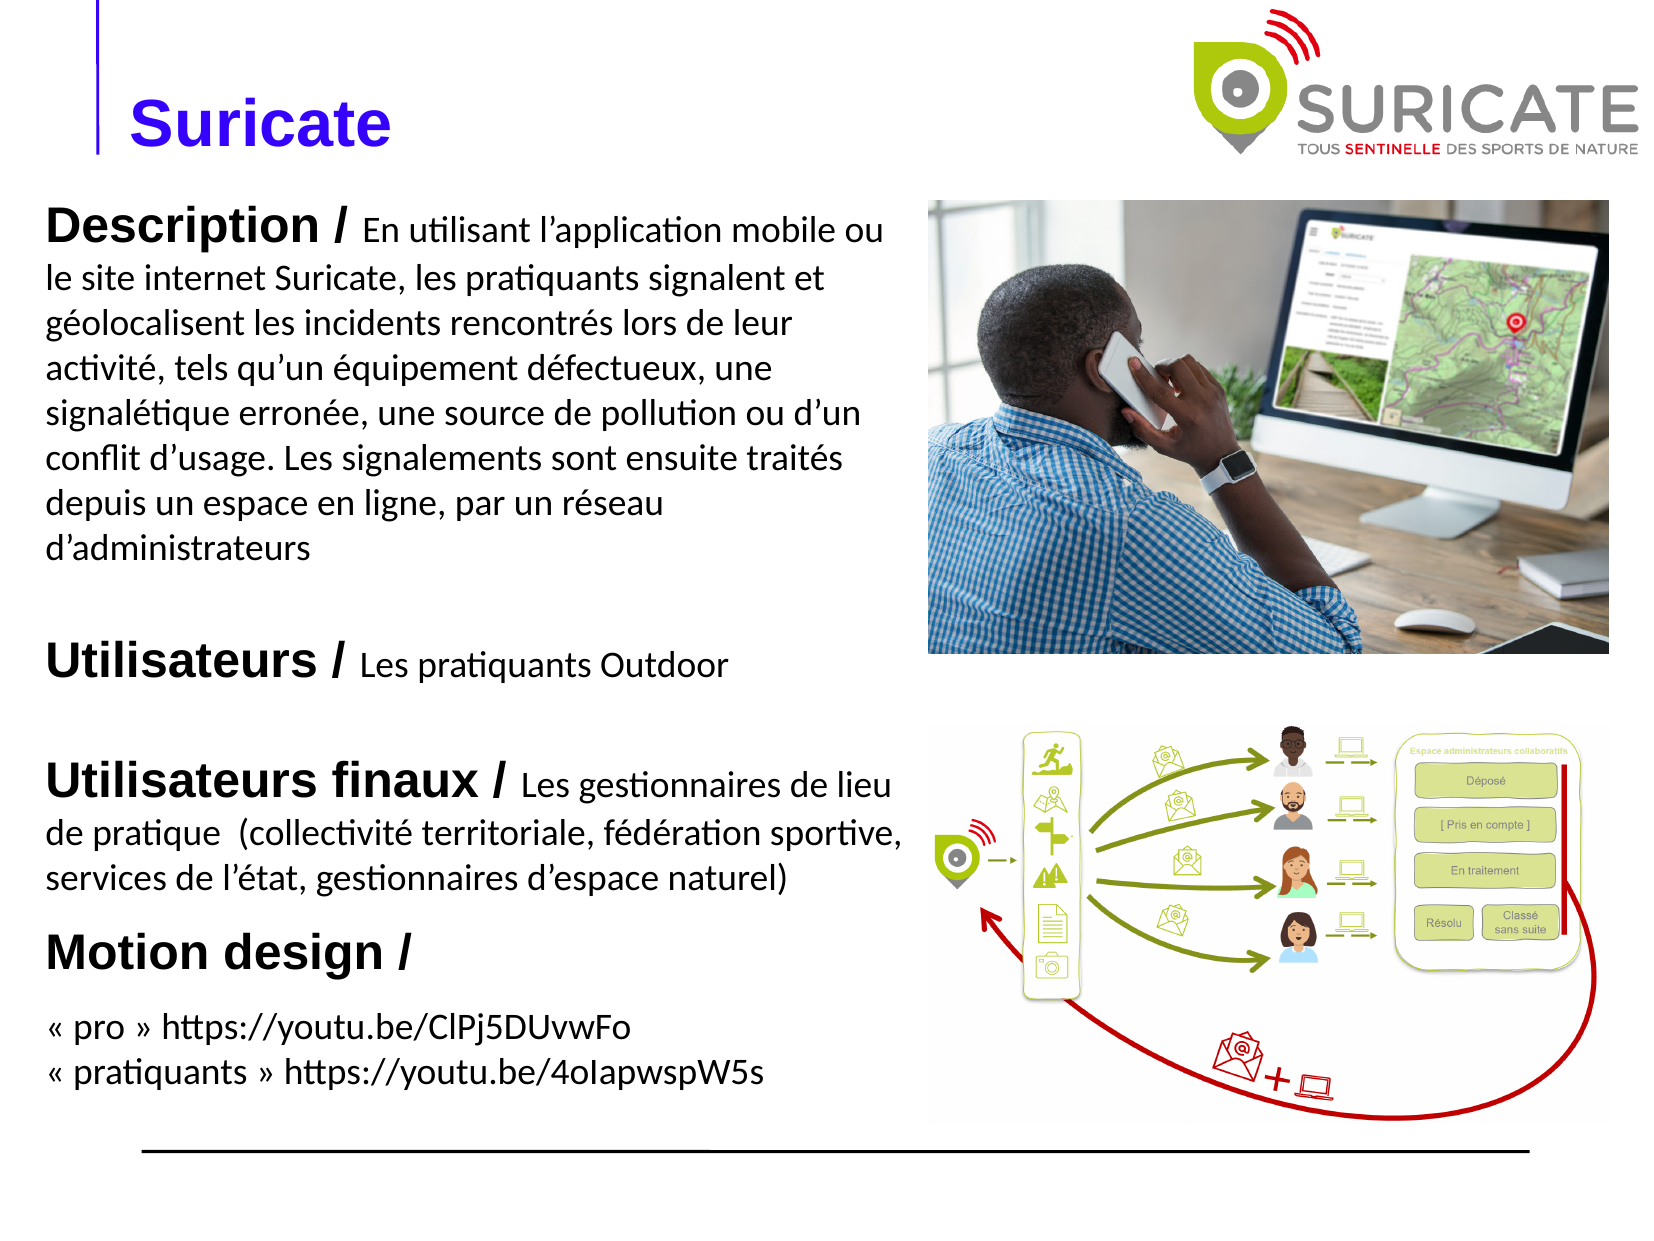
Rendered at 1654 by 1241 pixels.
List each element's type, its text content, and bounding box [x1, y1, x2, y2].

text_box Description / En utilisant l’application mobile ou le site internet Suricate, les pratiquants signalent et géolocalisent les incidents rencontrés lors de leur activité, tels qu’un équipement défectueux, une signalétique erronée, une source de pollution ou d’un conflit d’usage. Les signalements sont ensuite traités depuis un espace en ligne, par un réseau d’administrateurs Utilisateurs / Les pratiquants Outdoor Utilisateurs finaux / Les gestionnaires de lieu de pratique (collectivité territoriale, fédération sportive, services de l’état, gestionnaires d’espace naturel) Motion design / « pro » https://youtu.be/ClPj5DUvwFo « pratiquants » https://youtu.be/4oIapwspW5s [45, 192, 908, 1115]
picture [1180, 0, 1652, 179]
picture [928, 723, 1609, 1125]
text_box Suricate [129, 11, 491, 160]
picture [928, 200, 1609, 654]
